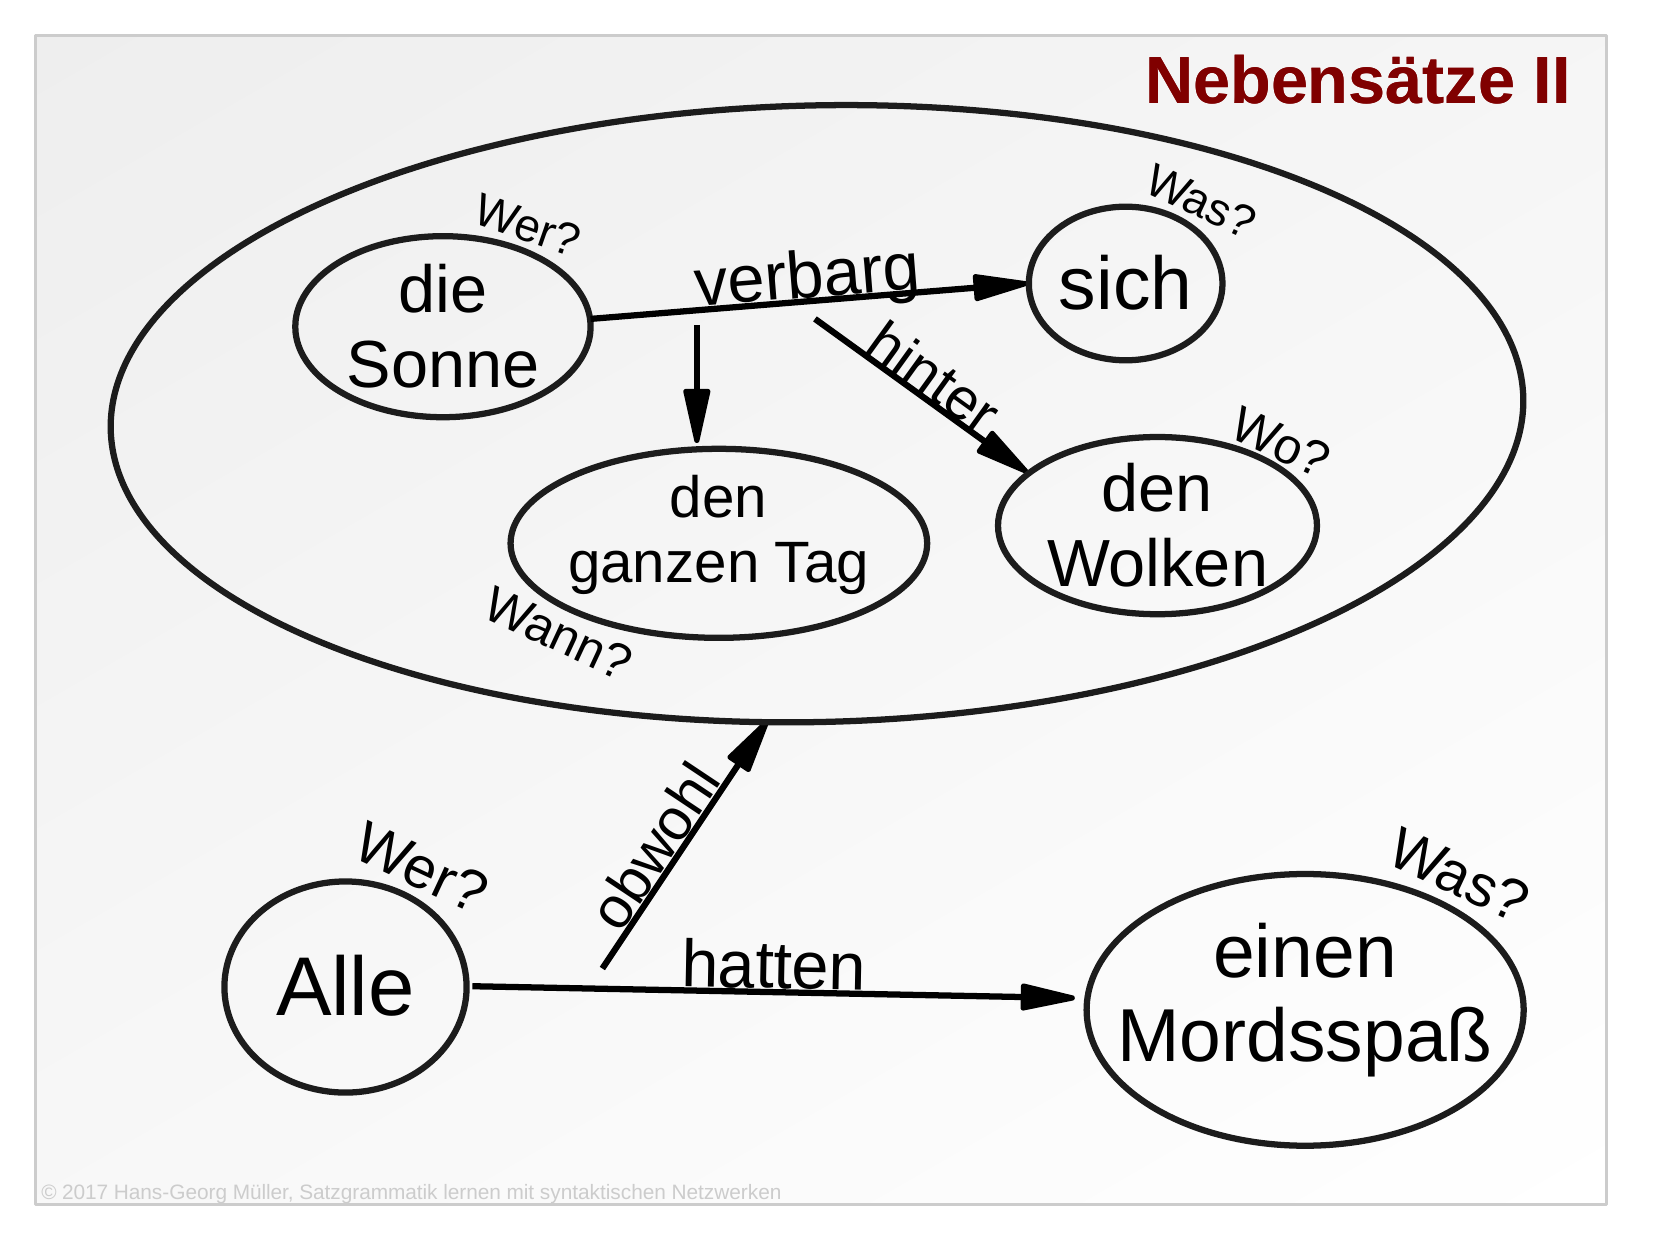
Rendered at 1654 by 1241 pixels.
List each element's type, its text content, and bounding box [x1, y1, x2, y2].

text_box die Sonne [295, 236, 591, 418]
title Nebensätze II [82, 43, 1572, 193]
text_box Alle [224, 881, 467, 1093]
text_box Wer? [326, 796, 516, 945]
text_box den Wolken [998, 437, 1317, 615]
text_box Wer? [449, 171, 638, 300]
text_box Wann? [447, 562, 695, 749]
text_box einen Mordsspaß [1086, 874, 1524, 1146]
text_box Wo? [1195, 382, 1406, 550]
text_box Was? [1117, 140, 1307, 283]
text_box den ganzen Tag [510, 448, 928, 638]
text_box sich [1028, 206, 1223, 361]
text_box Was? [1362, 801, 1581, 961]
